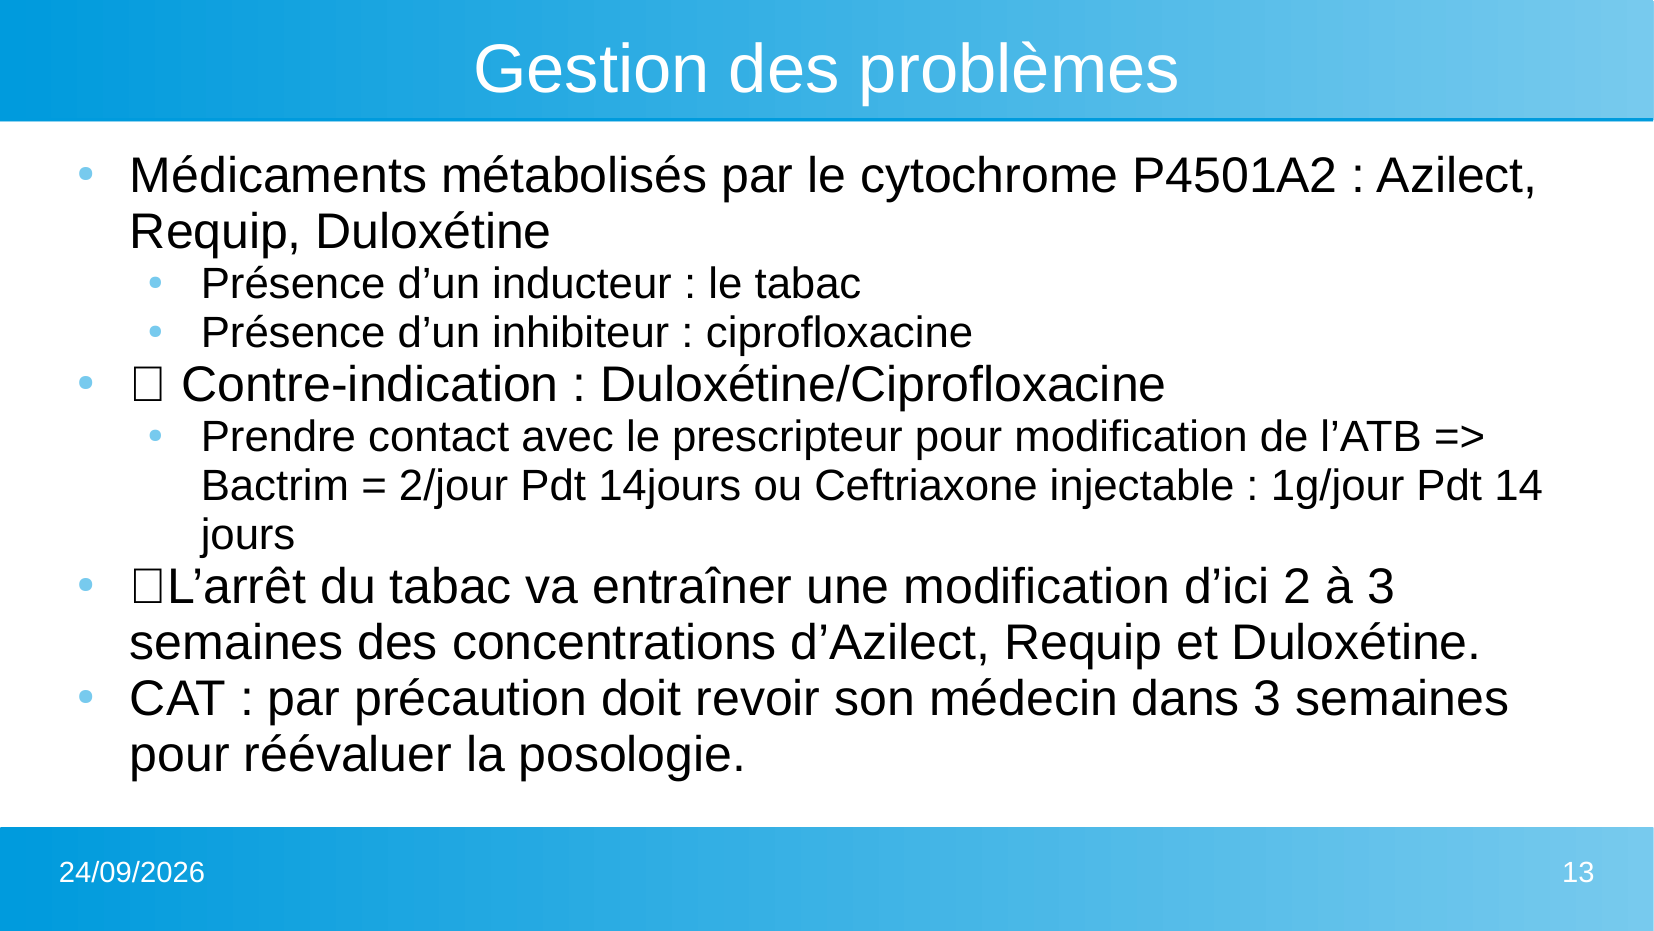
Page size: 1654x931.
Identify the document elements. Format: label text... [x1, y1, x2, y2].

list Médicaments métabolisés par le cytochrome P4501A2 : Azilect, Requip, Duloxétine Présence d’un inducteur : le tabac Présence d’un inhibiteur : ciprofloxacine  Contre-indication : Duloxétine/Ciprofloxacine Prendre contact avec le prescripteur pour modification de l’ATB => Bactrim = 2/jour Pdt 14jours ou Ceftriaxone injectable : 1g/jour Pdt 14 jours L’arrêt du tabac va entraîner une modification d’ici 2 à 3 semaines des concentrations d’Azilect, Requip et Duloxétine. CAT : par précaution doit revoir son médecin dans 3 semaines pour réévaluer la posologie. [59, 147, 1595, 768]
title Gestion des problèmes [59, 29, 1595, 108]
